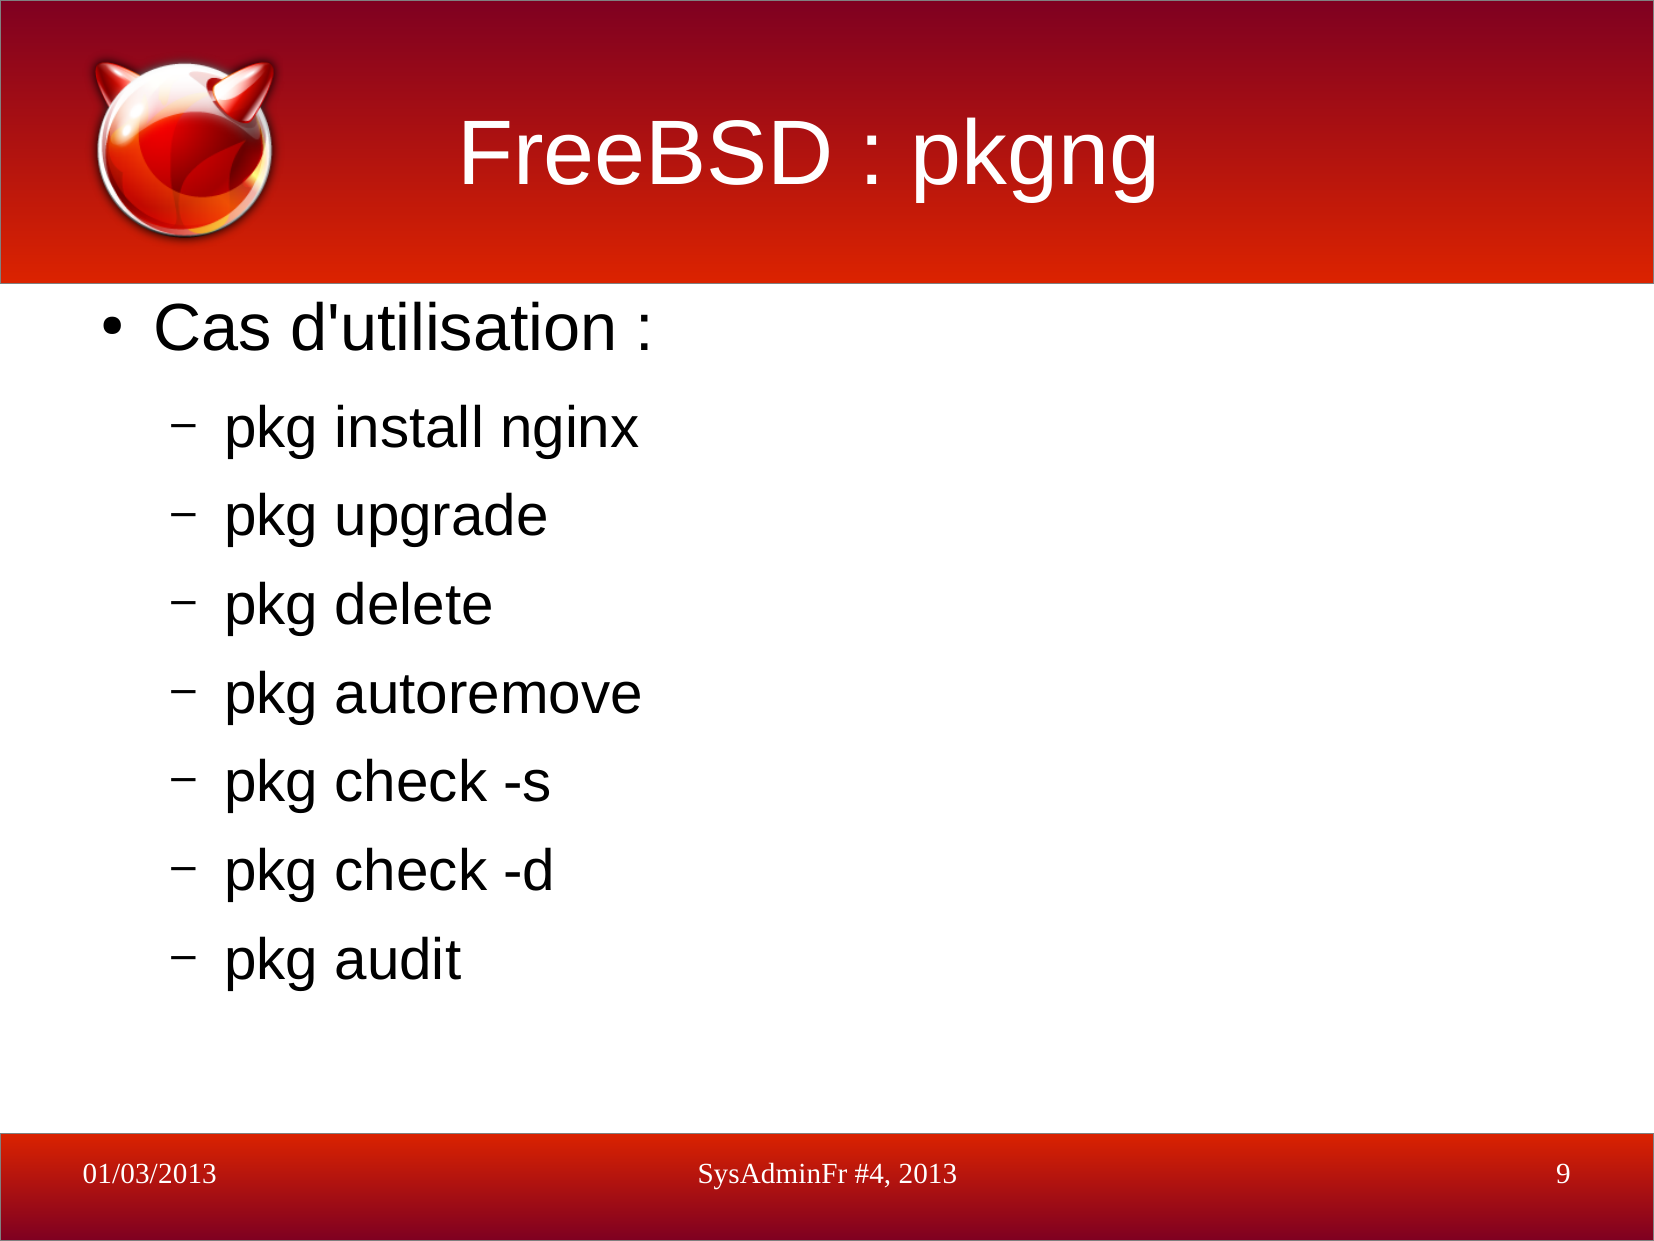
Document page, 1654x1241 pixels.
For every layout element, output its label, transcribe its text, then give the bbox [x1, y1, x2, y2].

title FreeBSD : pkgng [82, 49, 1536, 257]
list Cas d'utilisation : pkg install nginx pkg upgrade pkg delete pkg autoremove pkg check -s pkg check -d pkg audit [82, 290, 1538, 1010]
